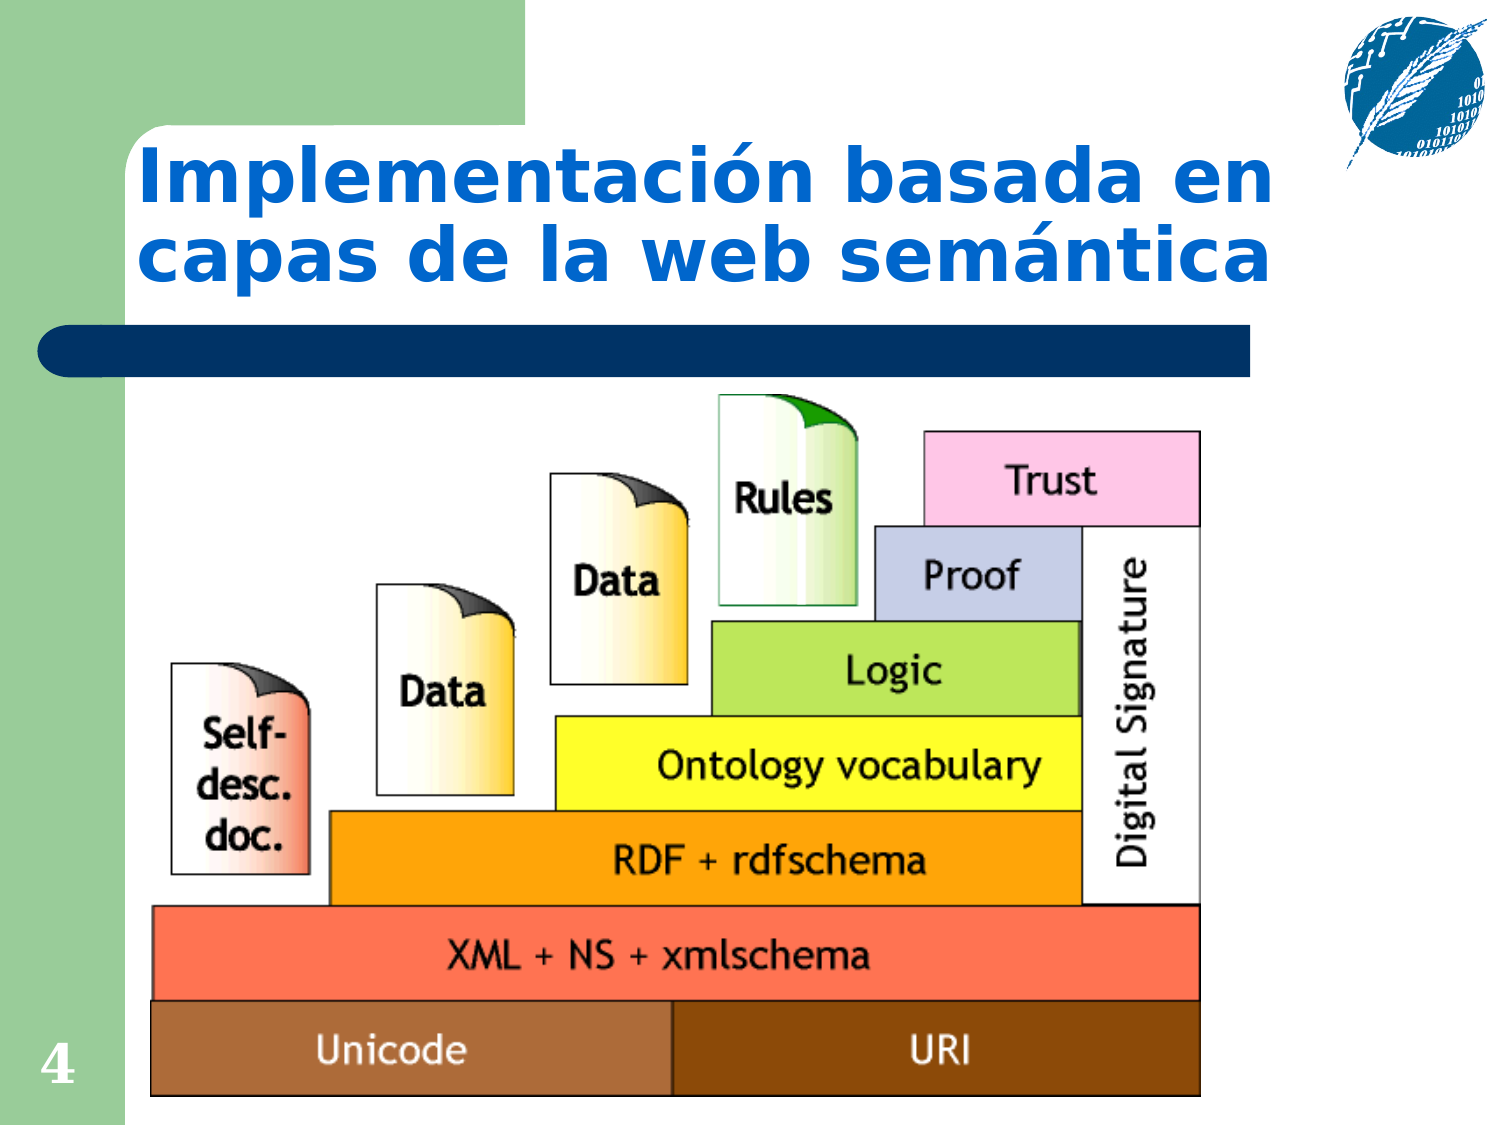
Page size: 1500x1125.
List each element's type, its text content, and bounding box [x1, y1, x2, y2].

picture [1341, 15, 1487, 172]
picture [1436, 127, 1450, 136]
title Implementación basada en capas de la web semántica [136, 135, 1414, 302]
picture [1427, 138, 1431, 148]
picture [1416, 140, 1425, 149]
picture [1433, 139, 1440, 147]
picture [150, 394, 1201, 1097]
